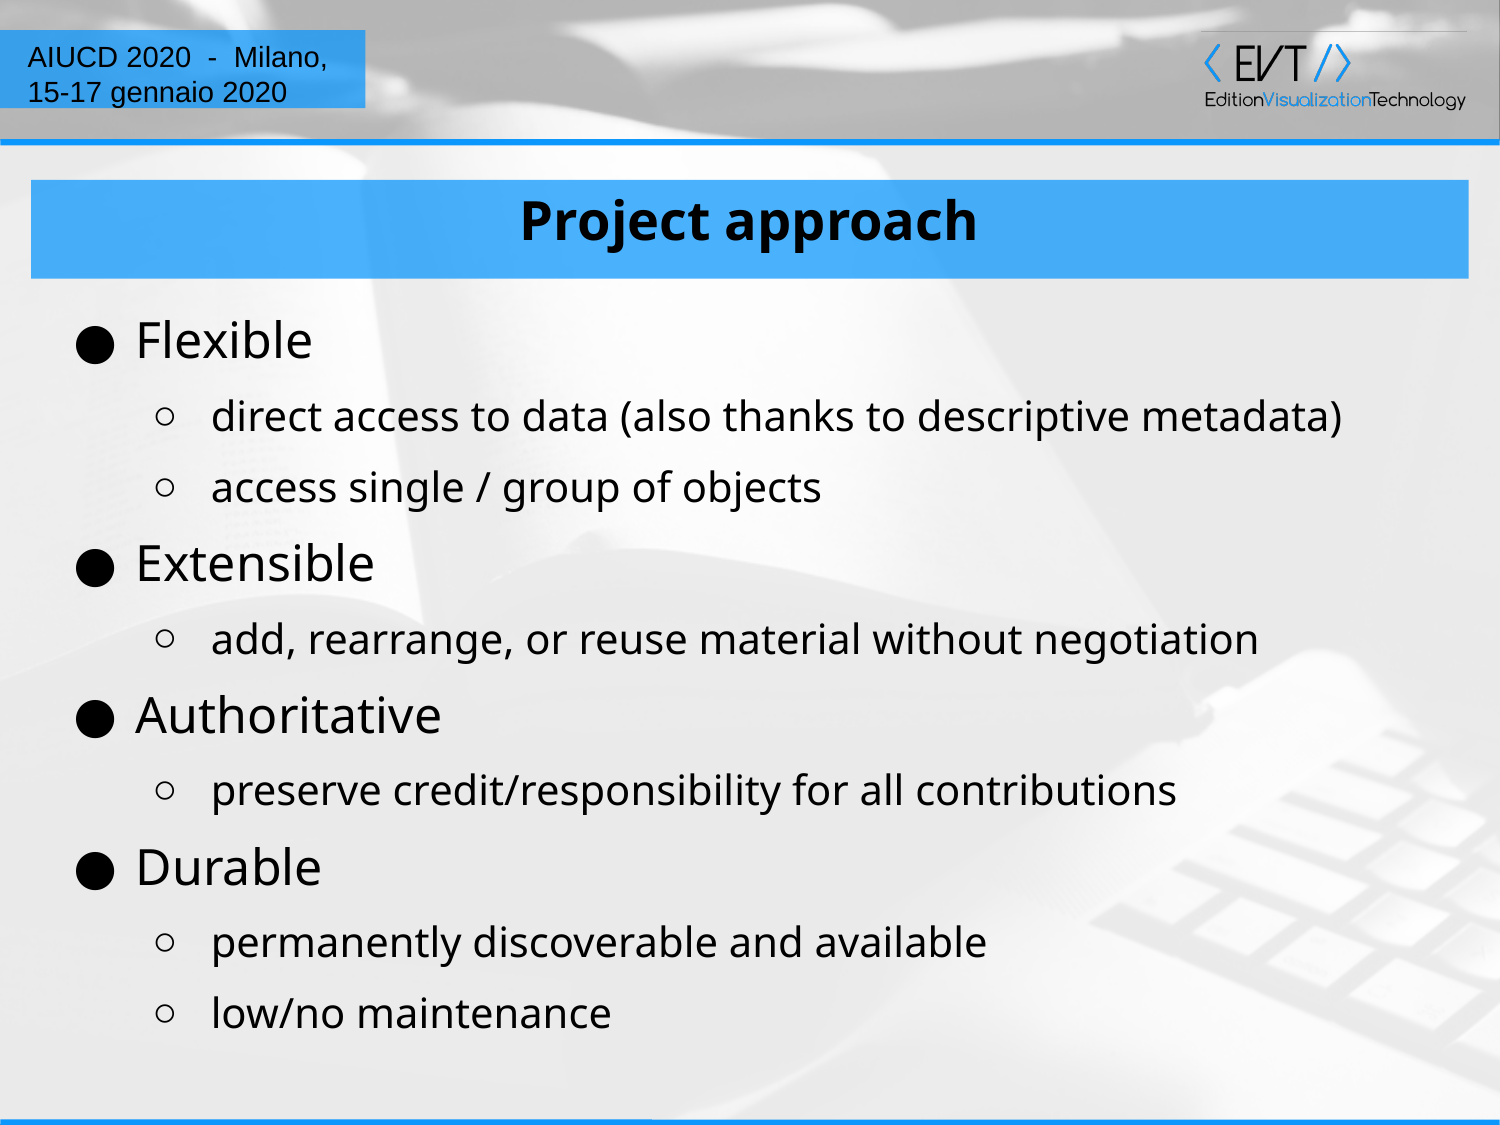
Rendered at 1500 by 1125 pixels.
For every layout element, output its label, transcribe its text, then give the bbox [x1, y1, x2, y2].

list Flexible direct access to data (also thanks to descriptive metadata) access single / group of objects Extensible add, rearrange, or reuse material without negotiation Authoritative preserve credit/responsibility for all contributions Durable permanently discoverable and available low/no maintenance [51, 299, 1436, 1101]
text_box refers to www.ancientwisdoms.ac.uk/media/ontology/sawsOntology.owl#refersTo [0, 30, 366, 109]
title Project approach [31, 176, 1469, 276]
picture [1201, 31, 1467, 112]
